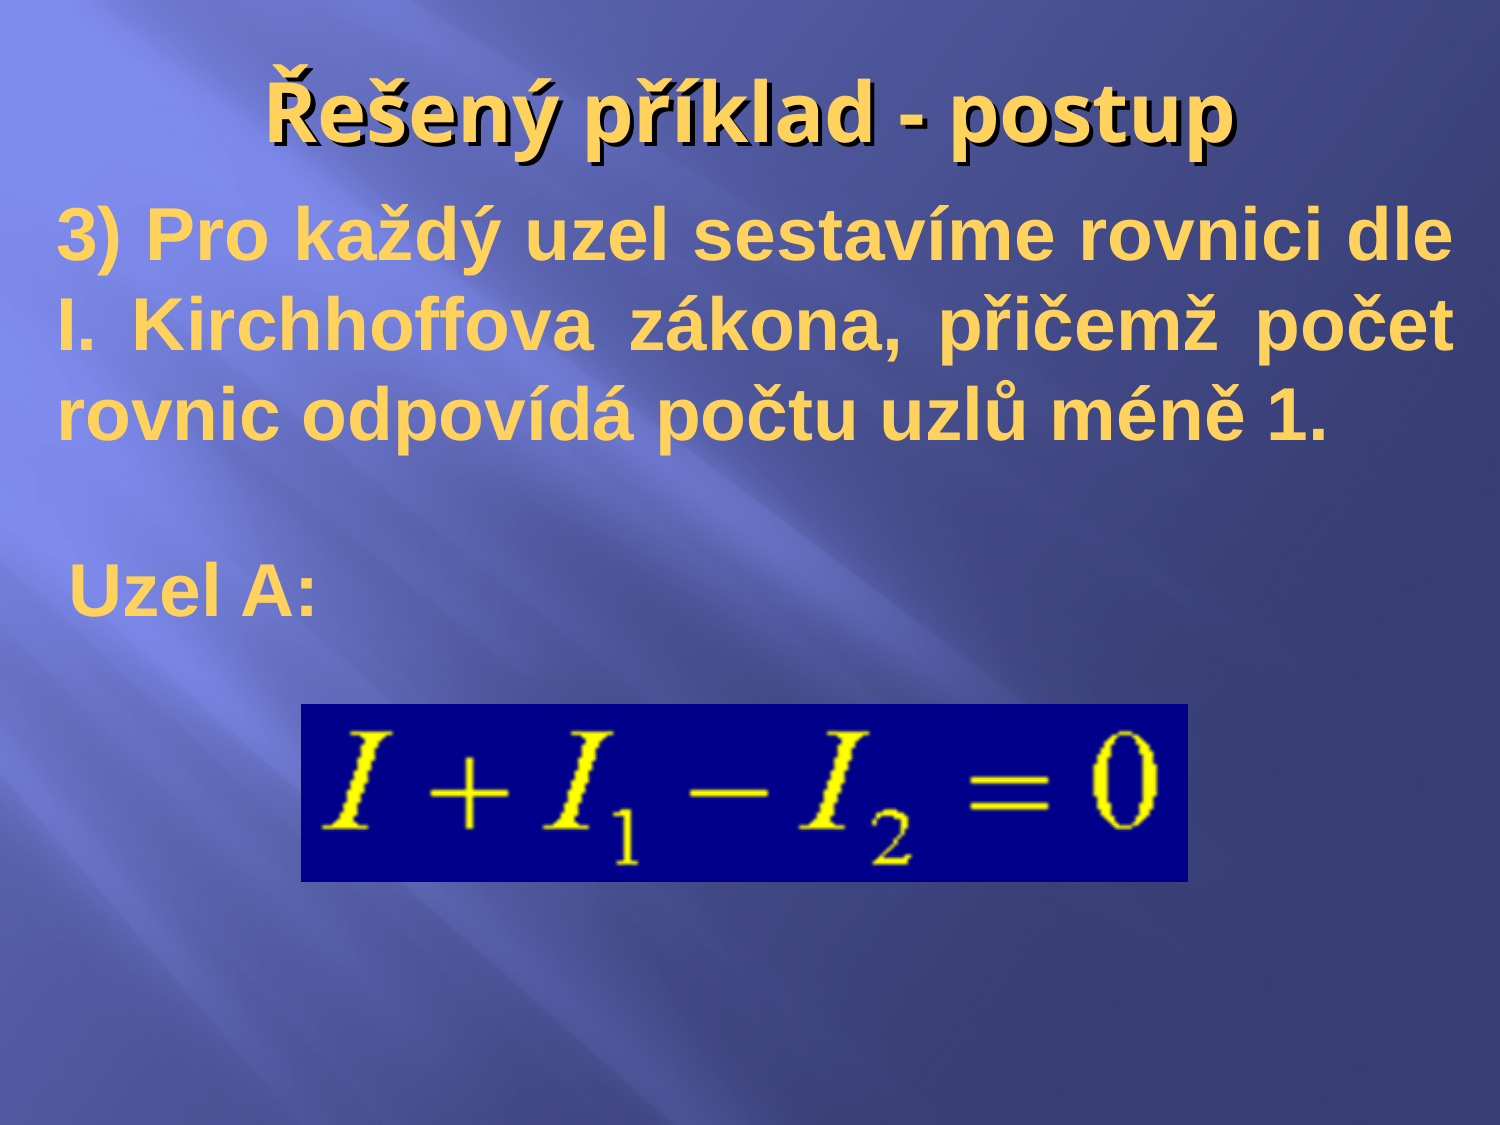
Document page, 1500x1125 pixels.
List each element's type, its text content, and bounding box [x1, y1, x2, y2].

text_box Uzel A: [53, 527, 497, 646]
picture [301, 704, 1188, 882]
title Řešený příklad - postup [75, 45, 1426, 172]
text_box 3) Pro každý uzel sestavíme rovnici dle I. Kirchhoffova zákona, přičemž počet rovnic odpovídá počtu uzlů méně 1. [41, 172, 1471, 469]
